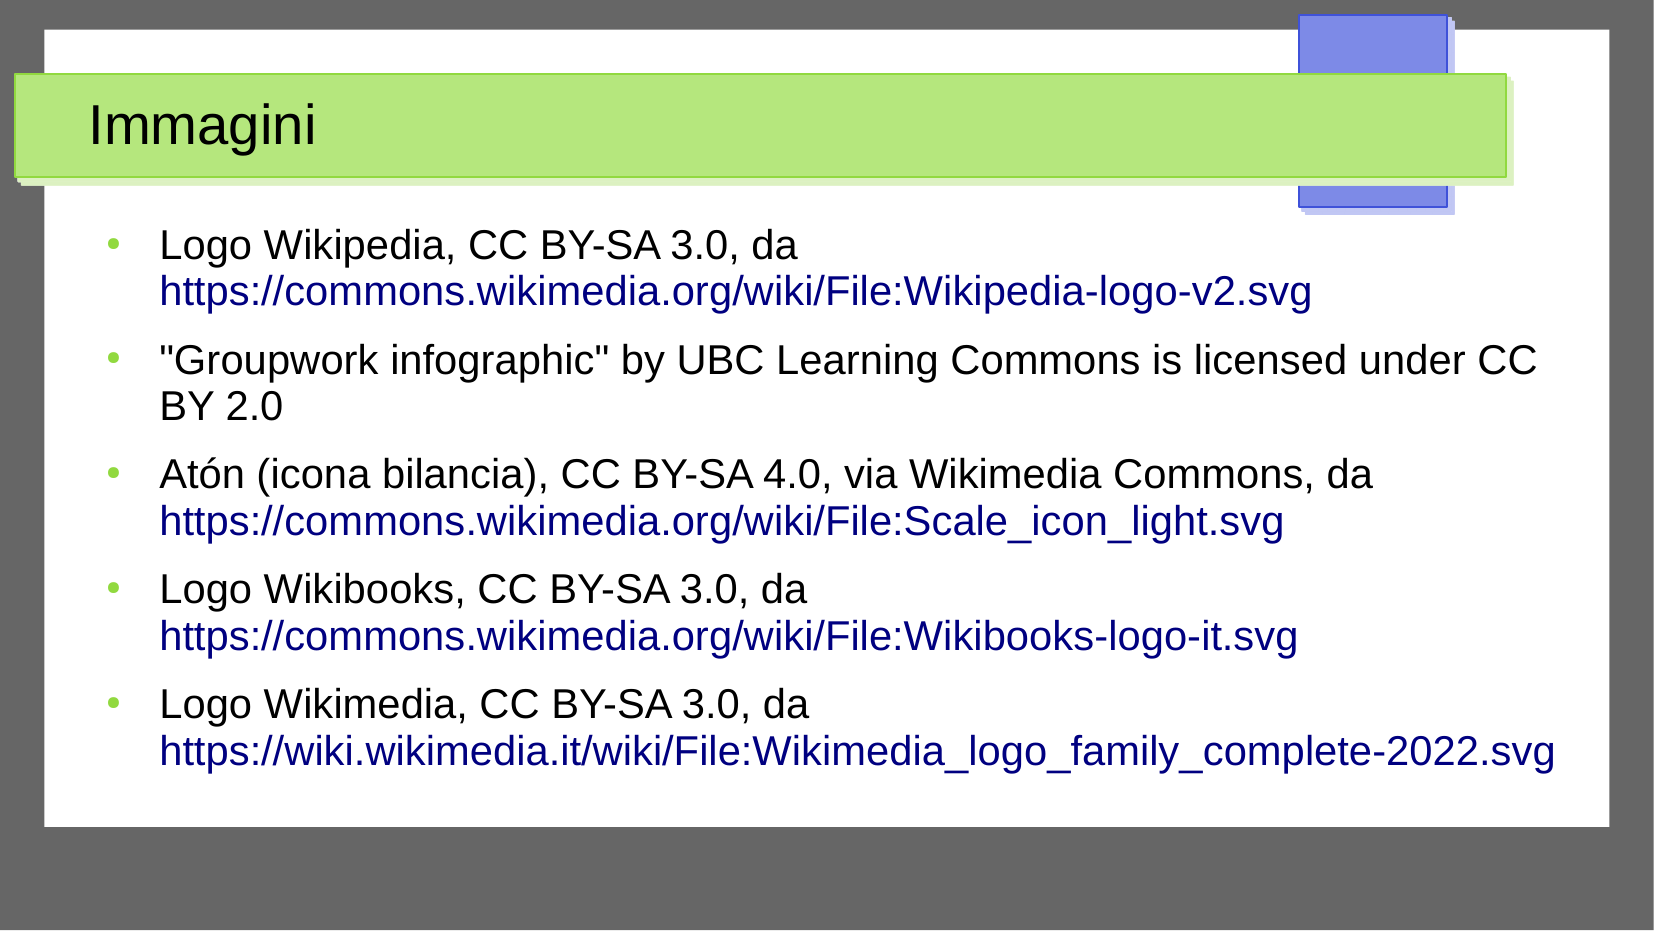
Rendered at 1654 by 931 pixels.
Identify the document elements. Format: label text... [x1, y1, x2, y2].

list Logo Wikipedia, CC BY-SA 3.0, da https://commons.wikimedia.org/wiki/File:Wikipedia-logo-v2.svg "Groupwork infographic" by UBC Learning Commons is licensed under CC BY 2.0 Atón (icona bilancia), CC BY-SA 4.0, via Wikimedia Commons, da https://commons.wikimedia.org/wiki/File:Scale_icon_light.svg Logo Wikibooks, CC BY-SA 3.0, da https://commons.wikimedia.org/wiki/File:Wikibooks-logo-it.svg Logo Wikimedia, CC BY-SA 3.0, da https://wiki.wikimedia.it/wiki/File:Wikimedia_logo_family_complete-2022.svg [88, 221, 1565, 813]
title Immagini [88, 73, 1506, 178]
